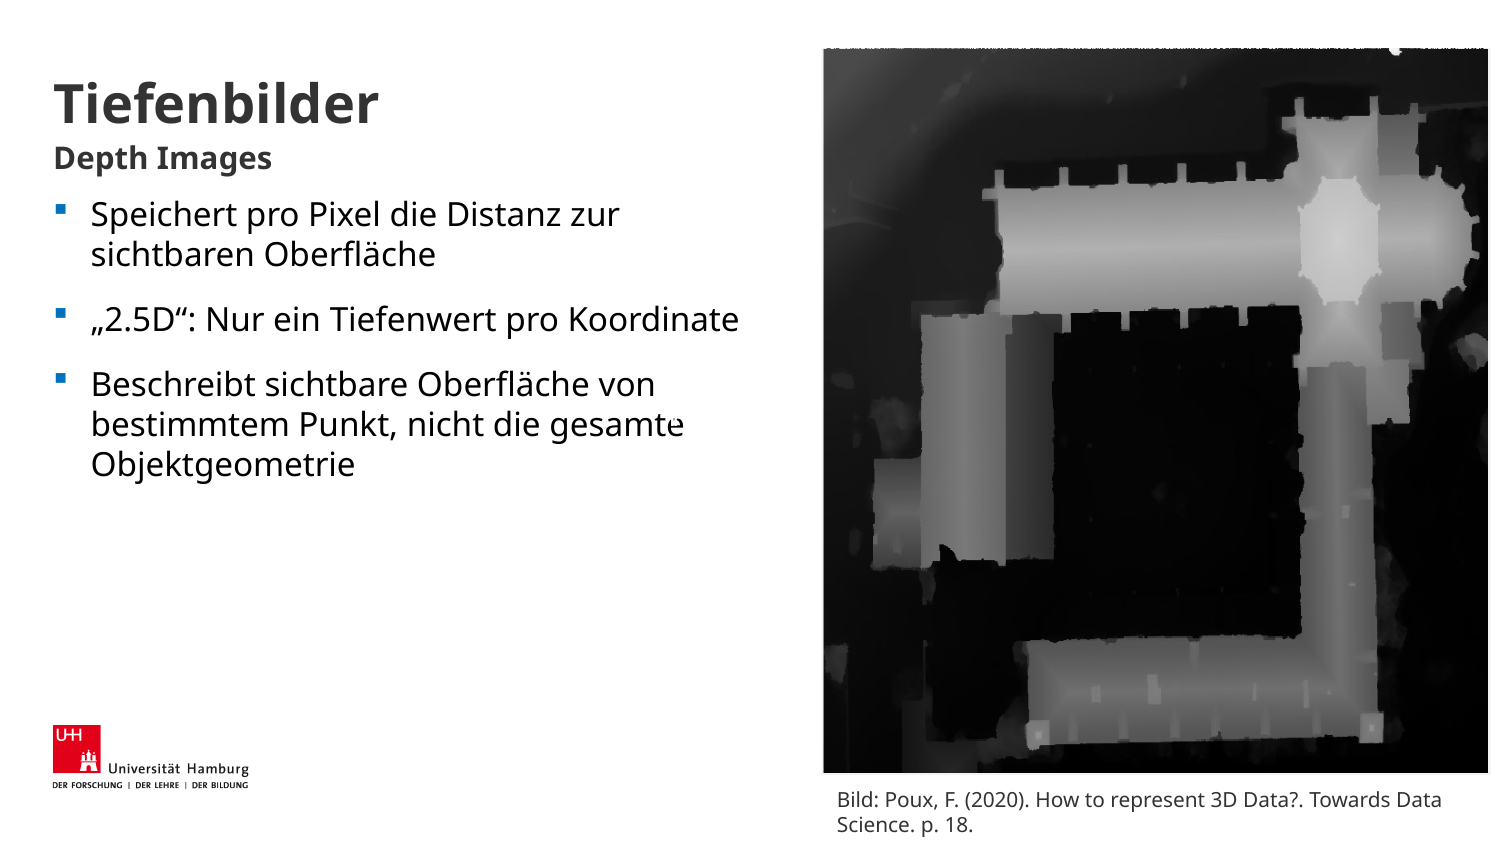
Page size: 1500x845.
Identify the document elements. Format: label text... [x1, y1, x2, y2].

list Speichert pro Pixel die Distanz zur sichtbaren Oberfläche „2.5D“: Nur ein Tiefenwert pro Koordinate Beschreibt sichtbare Oberfläche von bestimmtem Punkt, nicht die gesamte Objektgeometrie [53, 185, 809, 671]
picture [809, 37, 1500, 788]
picture [5, 677, 296, 813]
list Bild: Poux, F. (2020). How to represent 3D Data?. Towards Data Science. p. 18. [825, 799, 1500, 845]
chart [670, 401, 809, 448]
title Tiefenbilder Depth Images [53, 55, 809, 151]
